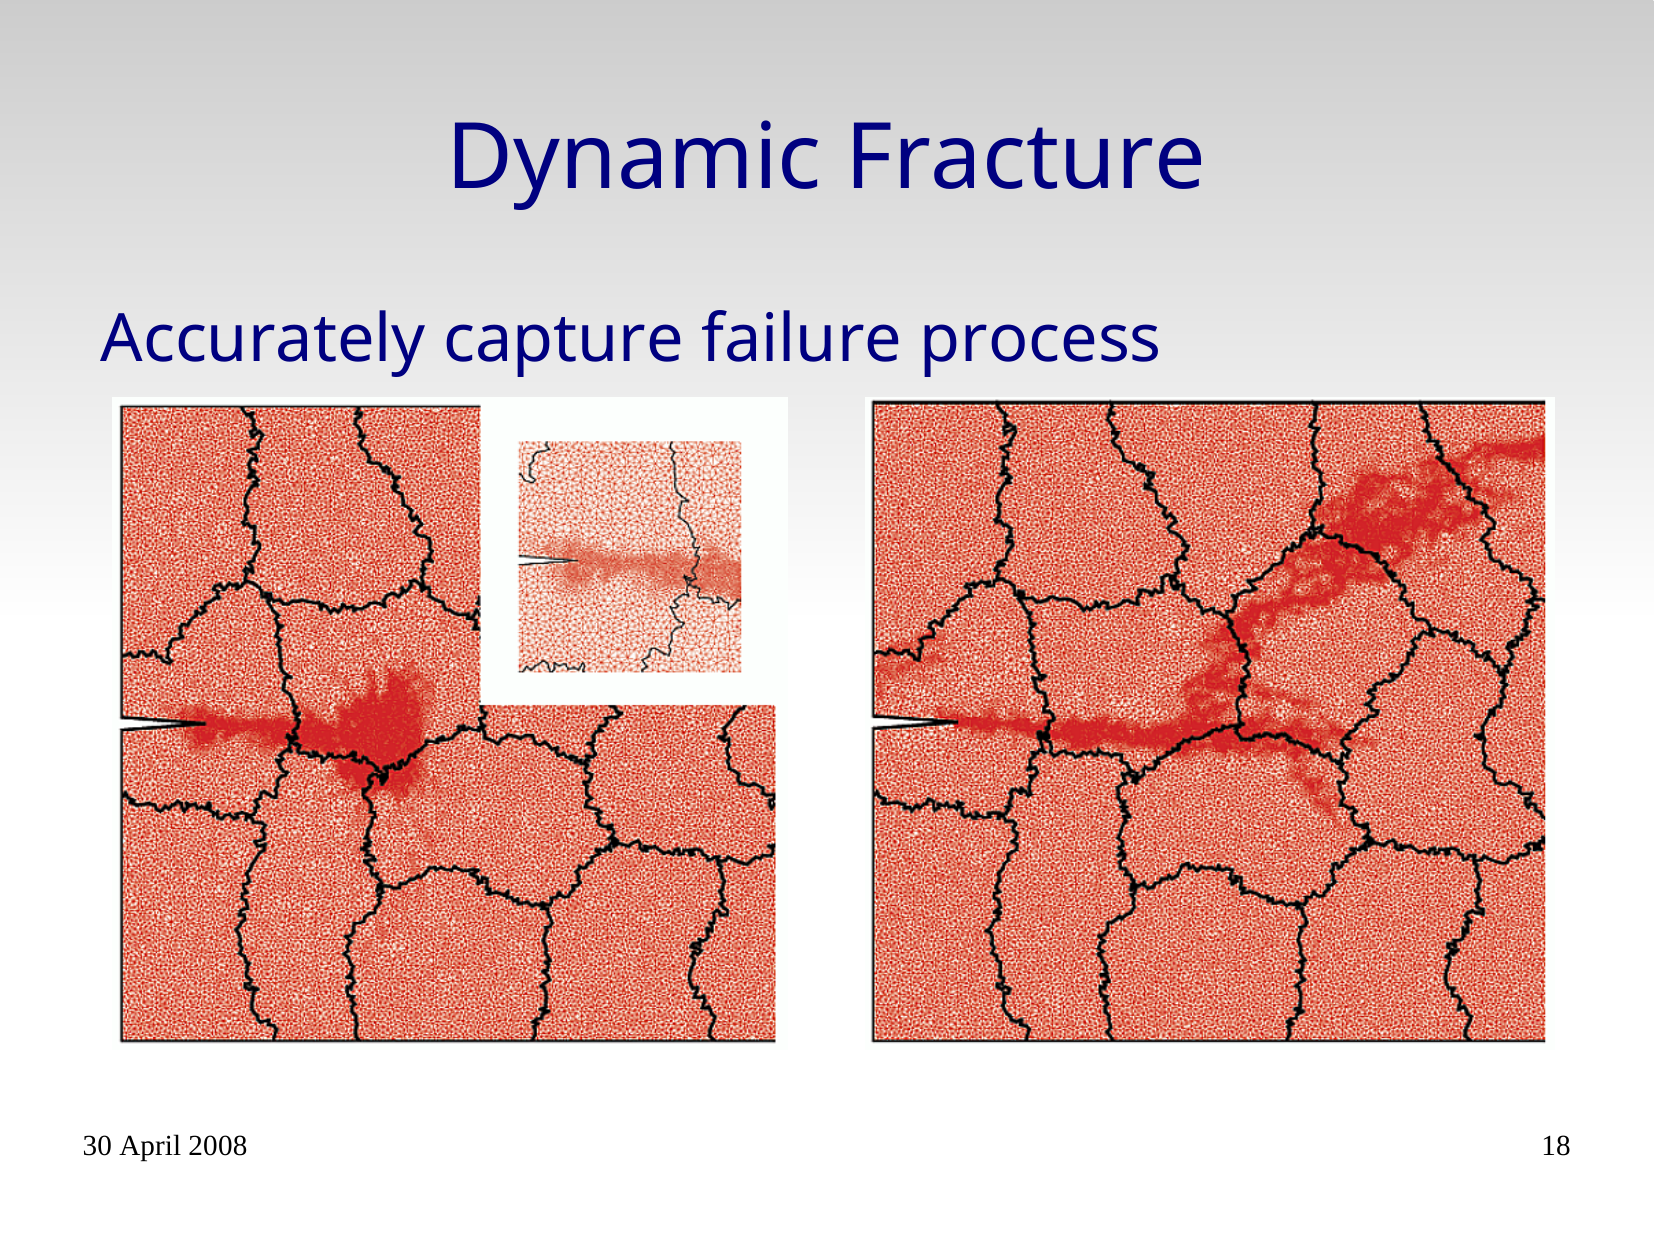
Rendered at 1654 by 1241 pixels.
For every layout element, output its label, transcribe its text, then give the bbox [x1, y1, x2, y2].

picture [112, 397, 788, 1051]
picture [865, 397, 1555, 1051]
list Accurately capture failure process [82, 290, 1571, 1094]
title Dynamic Fracture [82, 49, 1571, 257]
